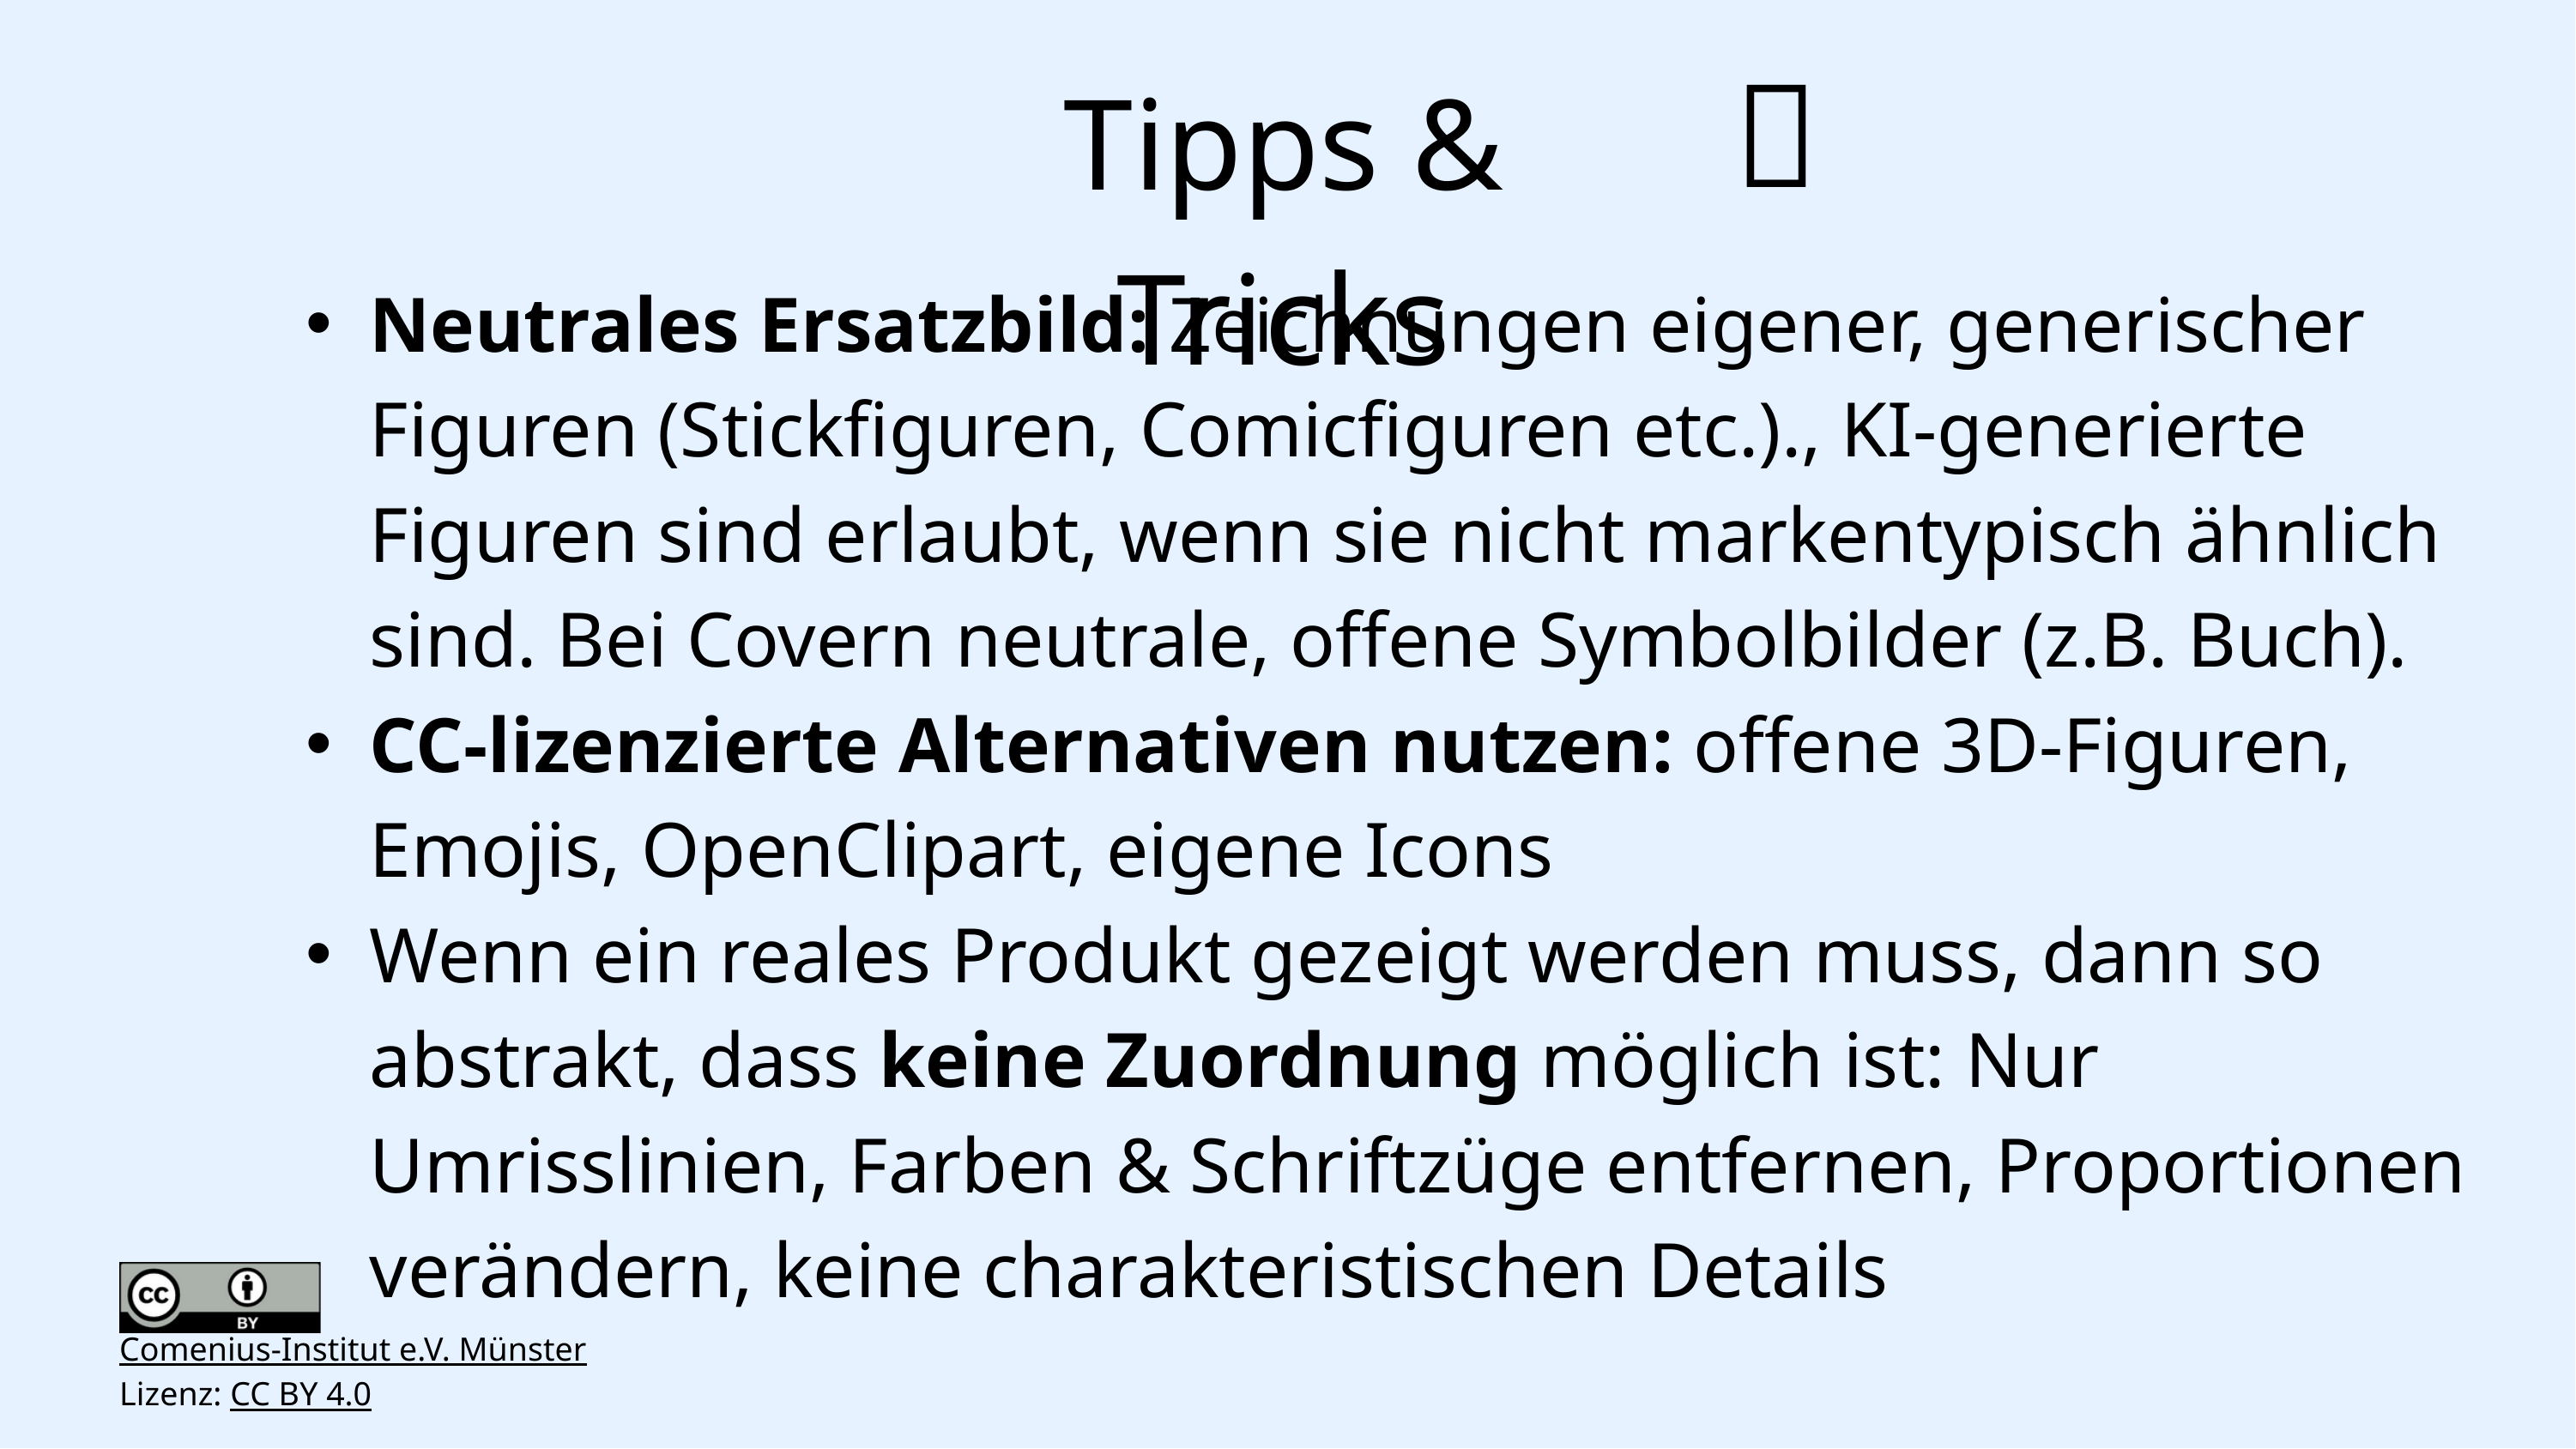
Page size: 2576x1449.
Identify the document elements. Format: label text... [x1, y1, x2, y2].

text_box Comenius-Institut e.V. Münster Lizenz: CC BY 4.0 [119, 1327, 1378, 1416]
text_box Tipps & Tricks [932, 39, 1636, 209]
text_box Neutrales Ersatzbild: Zeichnungen eigener, generischer Figuren (Stickfiguren, Comicfiguren etc.)., KI-generierte Figuren sind erlaubt, wenn sie nicht markentypisch ähnlich sind. Bei Covern neutrale, offene Symbolbilder (z.B. Buch). CC-lizenzierte Alternativen nutzen: offene 3D-Figuren, Emojis, OpenClipart, eigene Icons Wenn ein reales Produkt gezeigt werden muss, dann so abstrakt, dass keine Zuordnung möglich ist: Nur Umrisslinien, Farben & Schriftzüge entfernen, Proportionen verändern, keine charakteristischen Details [241, 262, 2513, 1304]
text_box 💡 [1678, 15, 1875, 209]
text_box [119, 1262, 321, 1327]
